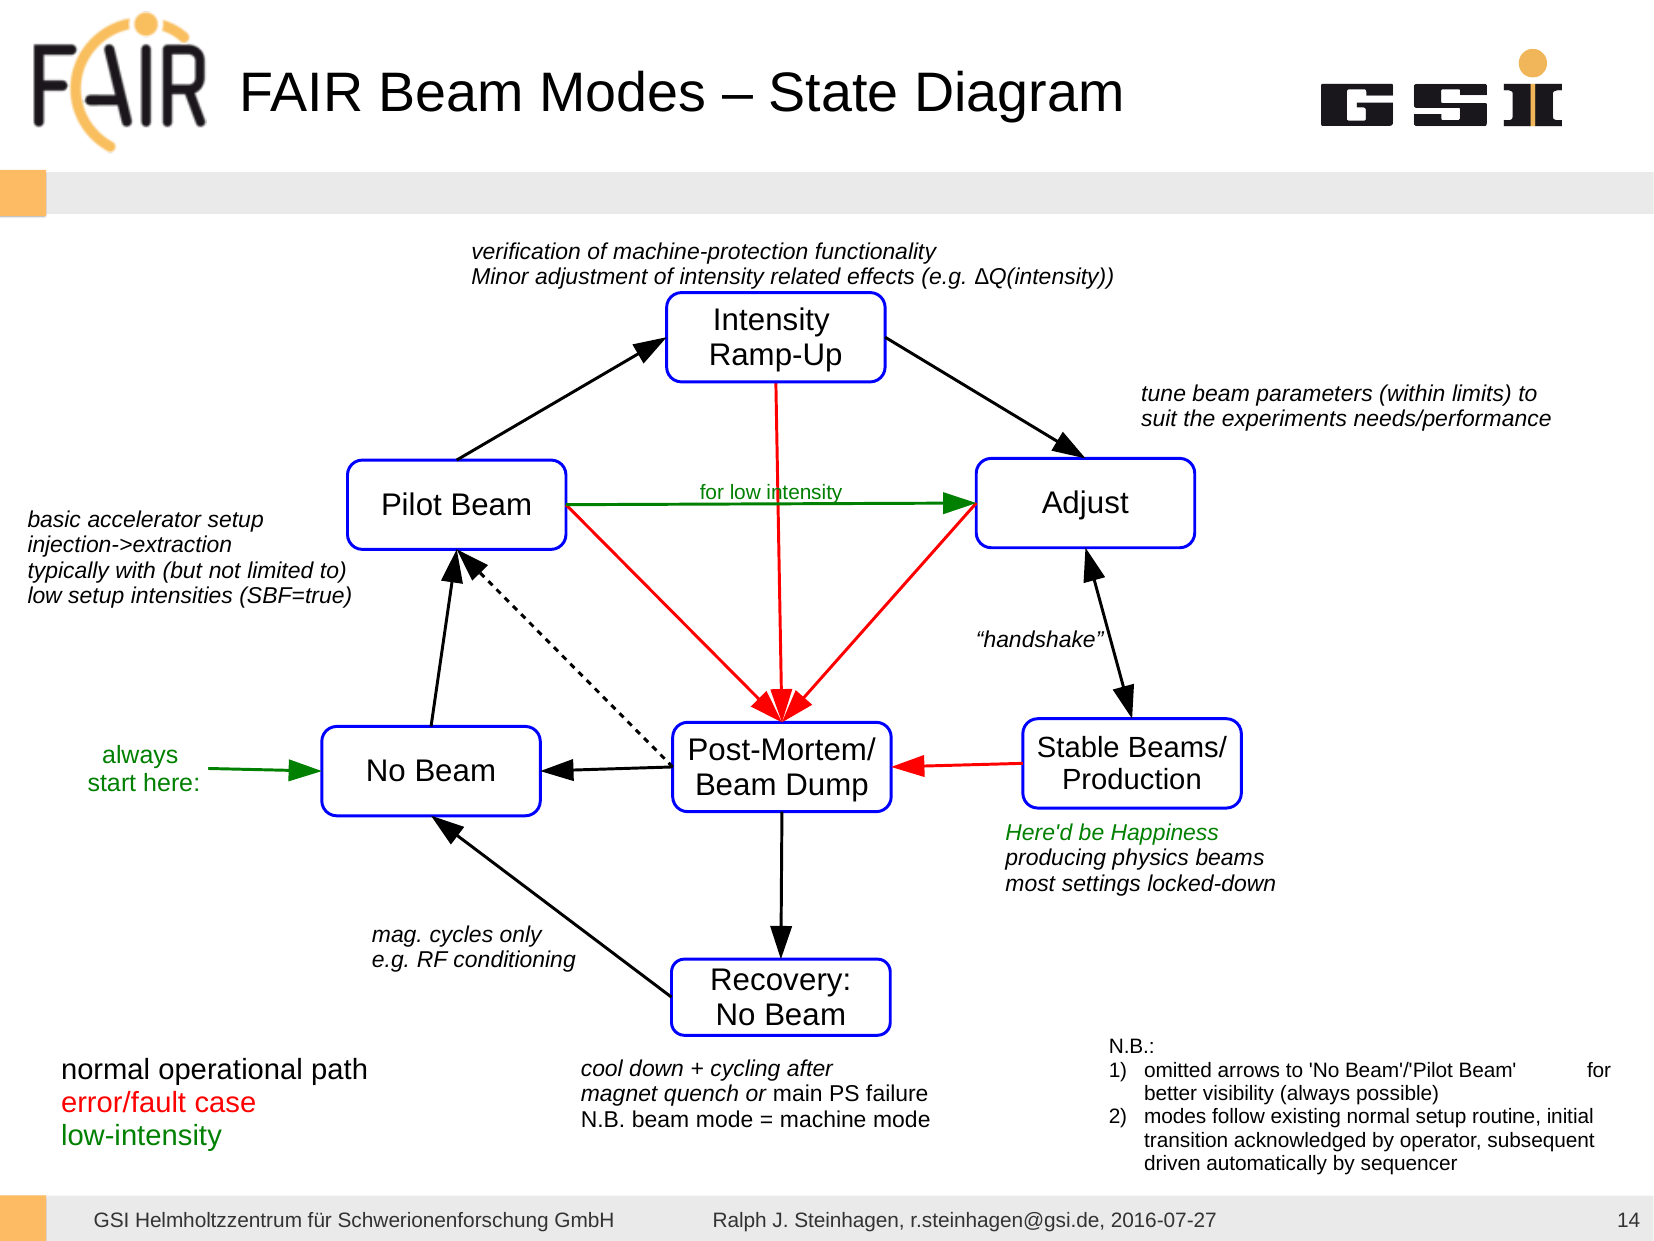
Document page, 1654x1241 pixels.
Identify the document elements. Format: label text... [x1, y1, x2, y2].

text_box Recovery: No Beam [671, 959, 891, 1036]
text_box N.B.: omitted arrows to 'No Beam'/'Pilot Beam' for better visibility (always possible) modes follow existing normal setup routine, initial transition acknowledged by operator, subsequent driven automatically by sequencer [1094, 1027, 1638, 1183]
text_box basic accelerator setup injection->extraction typically with (but not limited to) low setup intensities (SBF=true) [12, 498, 372, 616]
text_box Adjust [976, 458, 1195, 548]
title FAIR Beam Modes – State Diagram [239, 23, 1223, 162]
text_box normal operational path error/fault case low-intensity [46, 1045, 430, 1177]
picture [33, 10, 207, 155]
text_box Post-Mortem/ Beam Dump [672, 722, 892, 812]
text_box Intensity Ramp-Up [666, 297, 886, 382]
text_box “handshake” [961, 619, 1118, 660]
text_box No Beam [321, 726, 541, 816]
text_box Stable Beams/ Production [1022, 718, 1242, 809]
text_box Pilot Beam [347, 460, 566, 550]
text_box tune beam parameters (within limits) to suit the experiments needs/performance [1126, 373, 1580, 440]
text_box cool down + cycling after magnet quench or main PS failure N.B. beam mode = machine mode [566, 1048, 953, 1140]
picture [1319, 46, 1564, 129]
text_box always start here: [79, 723, 209, 814]
text_box mag. cycles only e.g. RF conditioning [357, 914, 591, 980]
text_box Here'd be Happiness producing physics beams most settings locked-down [990, 812, 1292, 904]
text_box verification of machine-protection functionality Minor adjustment of intensity related effects (e.g. ∆Q(intensity)) [456, 231, 1166, 297]
